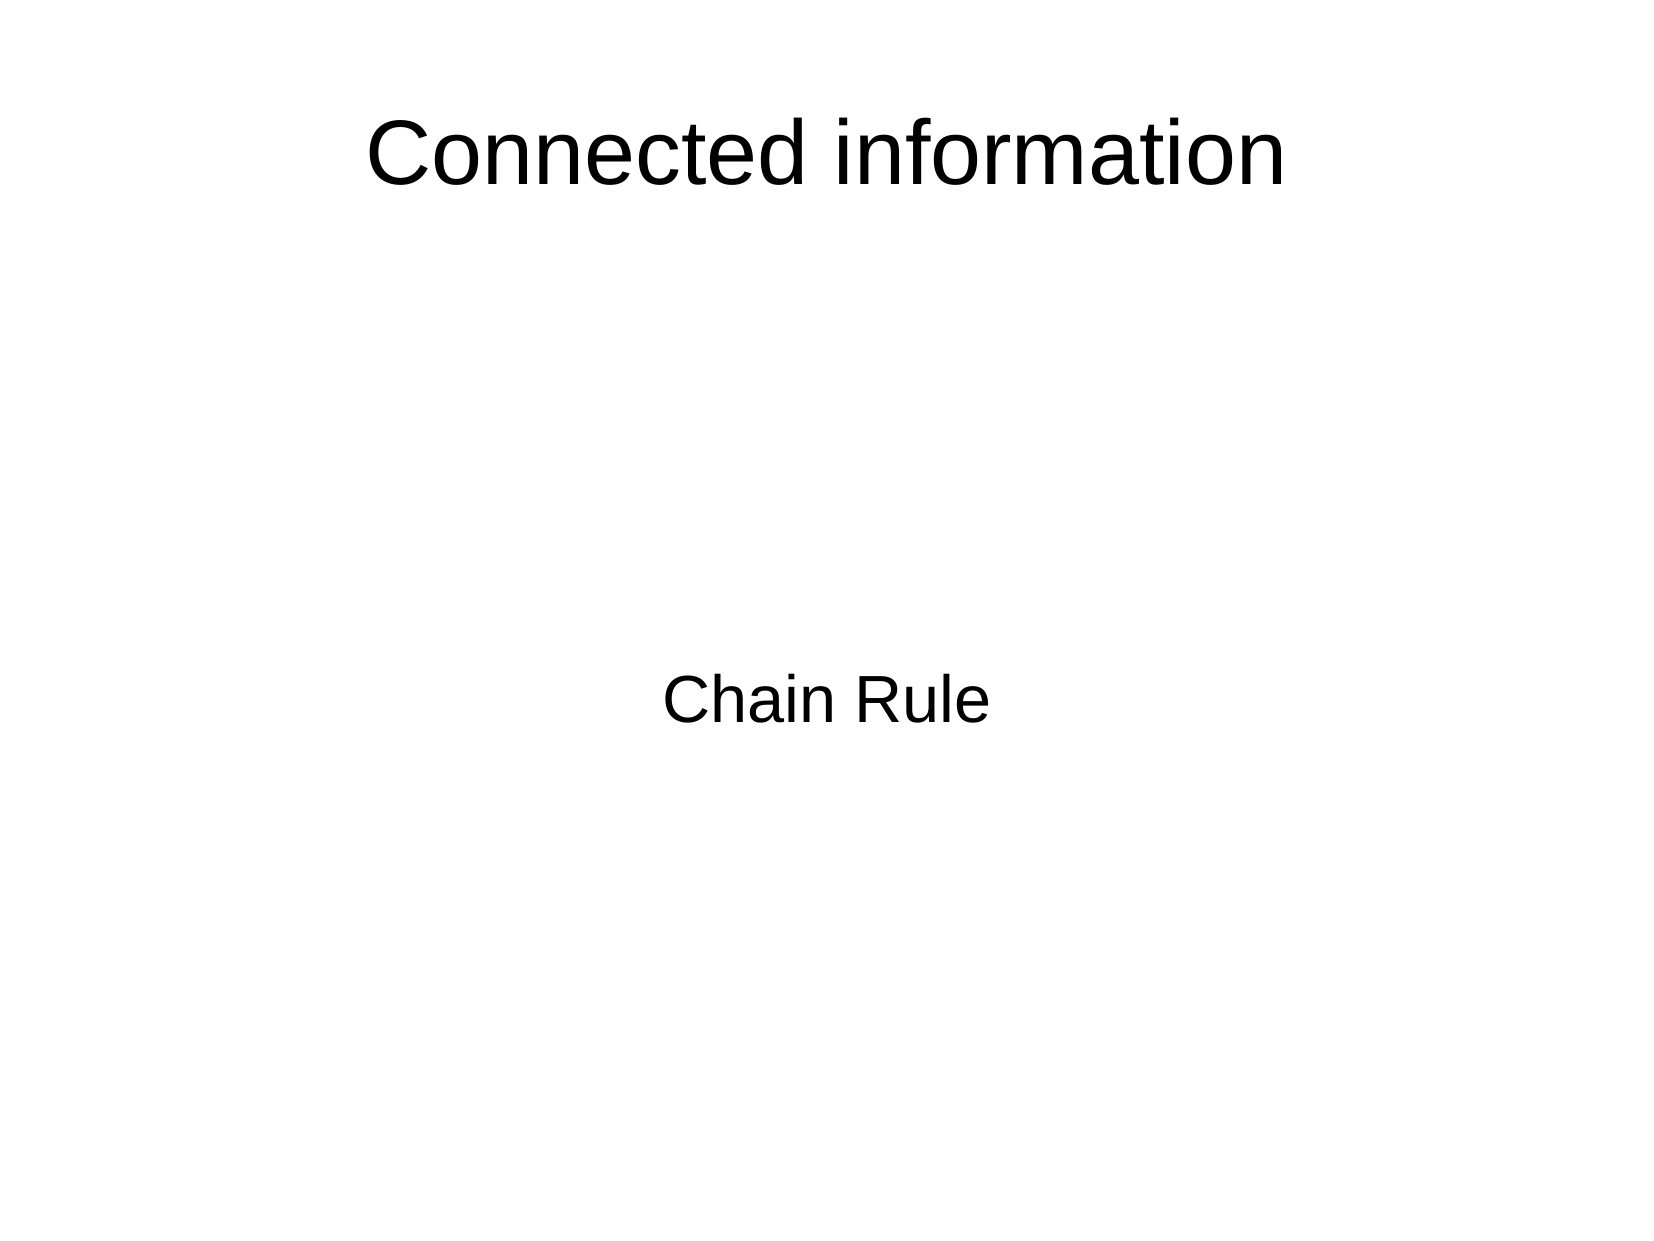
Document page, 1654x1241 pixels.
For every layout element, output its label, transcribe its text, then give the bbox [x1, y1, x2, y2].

title Connected information [82, 56, 1571, 250]
subtitle Chain Rule [82, 297, 1571, 1102]
